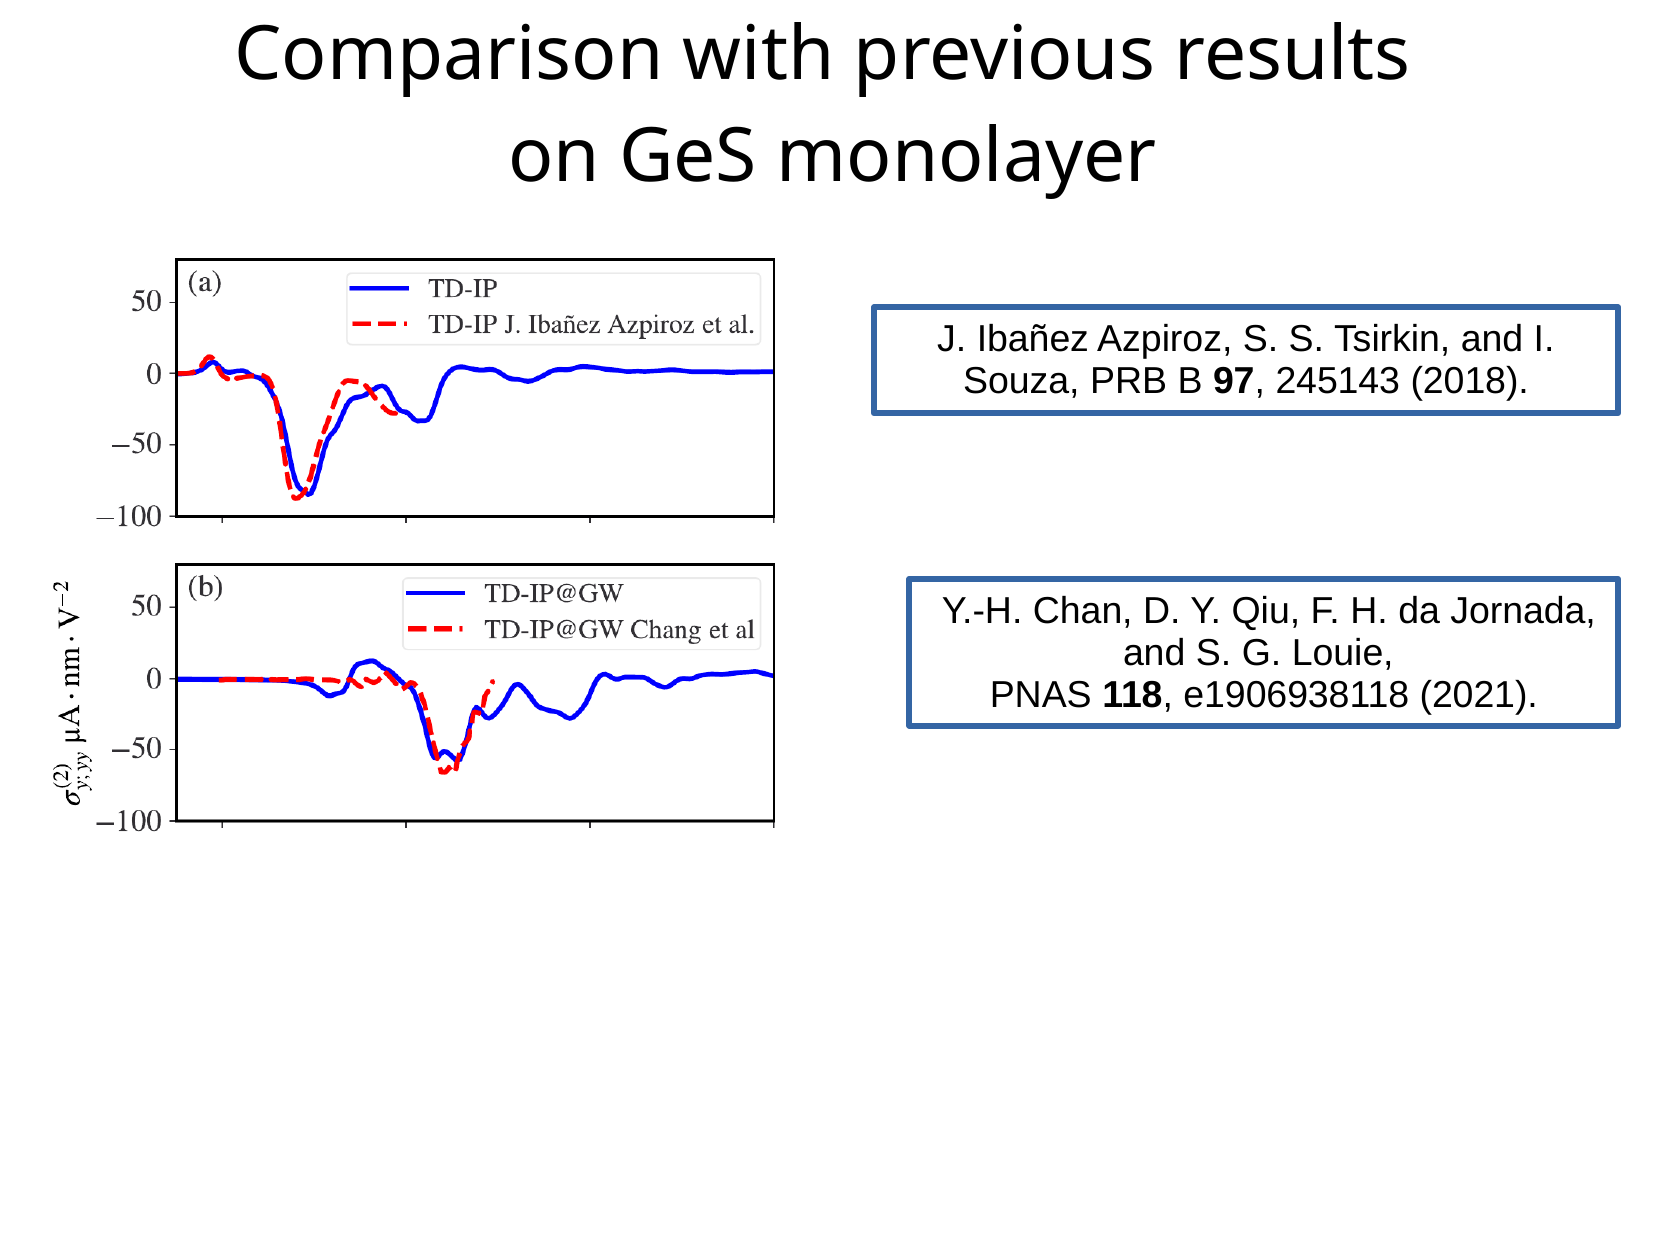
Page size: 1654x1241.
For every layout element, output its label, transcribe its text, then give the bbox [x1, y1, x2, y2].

title Comparison with previous results on GeS monolayer [47, 0, 1618, 221]
picture [35, 236, 863, 851]
text_box Y.-H. Chan, D. Y. Qiu, F. H. da Jornada, and S. G. Louie, PNAS 118, e1906938118 (2021). [909, 578, 1619, 726]
text_box J. Ibañez Azpiroz, S. S. Tsirkin, and I. Souza, PRB B 97, 245143 (2018). [874, 307, 1619, 414]
